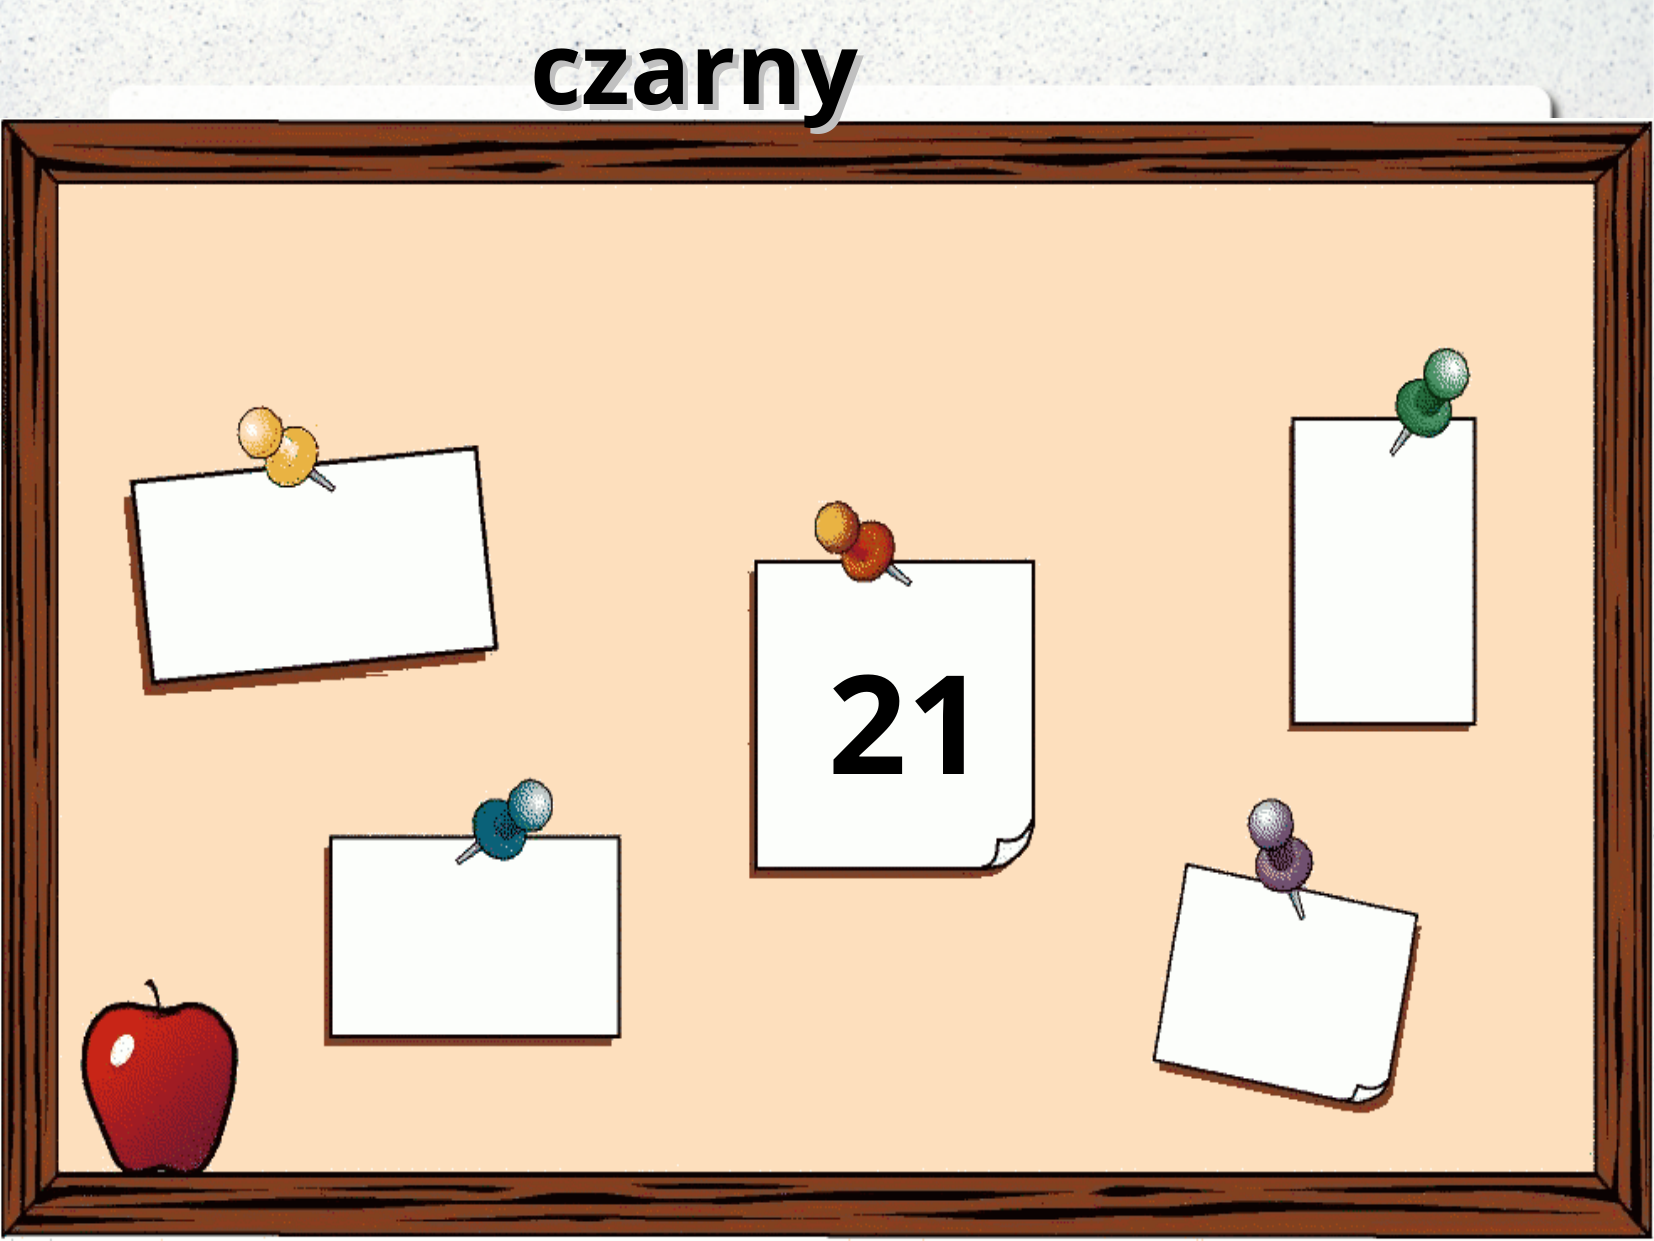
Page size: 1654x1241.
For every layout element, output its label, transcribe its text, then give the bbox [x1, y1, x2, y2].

text_box [1151, 909, 1418, 1093]
text_box czarny [354, 0, 1182, 146]
picture [0, 0, 1654, 1241]
text_box 21 [767, 620, 1048, 803]
